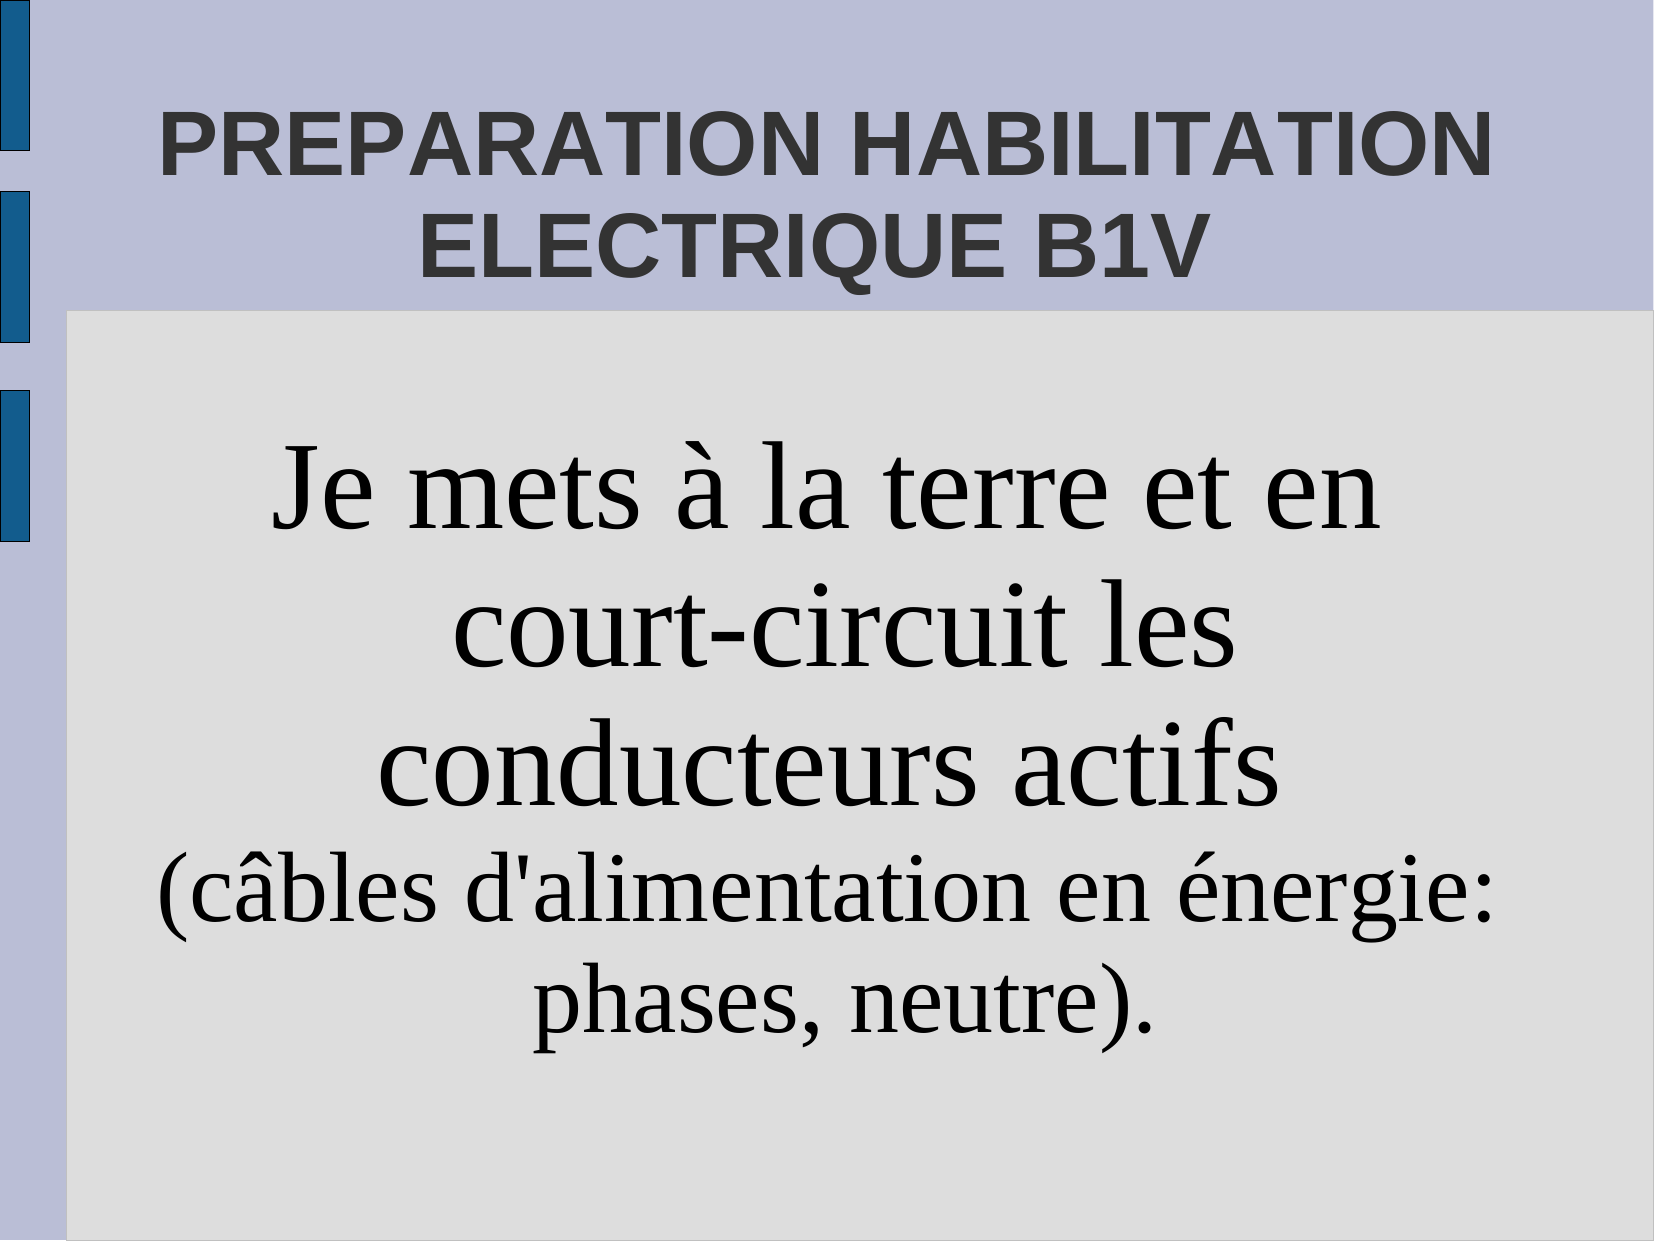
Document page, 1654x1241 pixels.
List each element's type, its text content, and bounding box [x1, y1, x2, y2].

title PREPARATION HABILITATION ELECTRIQUE B1V [121, 91, 1534, 299]
text_box Je mets à la terre et en court-circuit les conducteurs actifs (câbles d'alimentation en énergie: phases, neutre). [121, 344, 1534, 1127]
